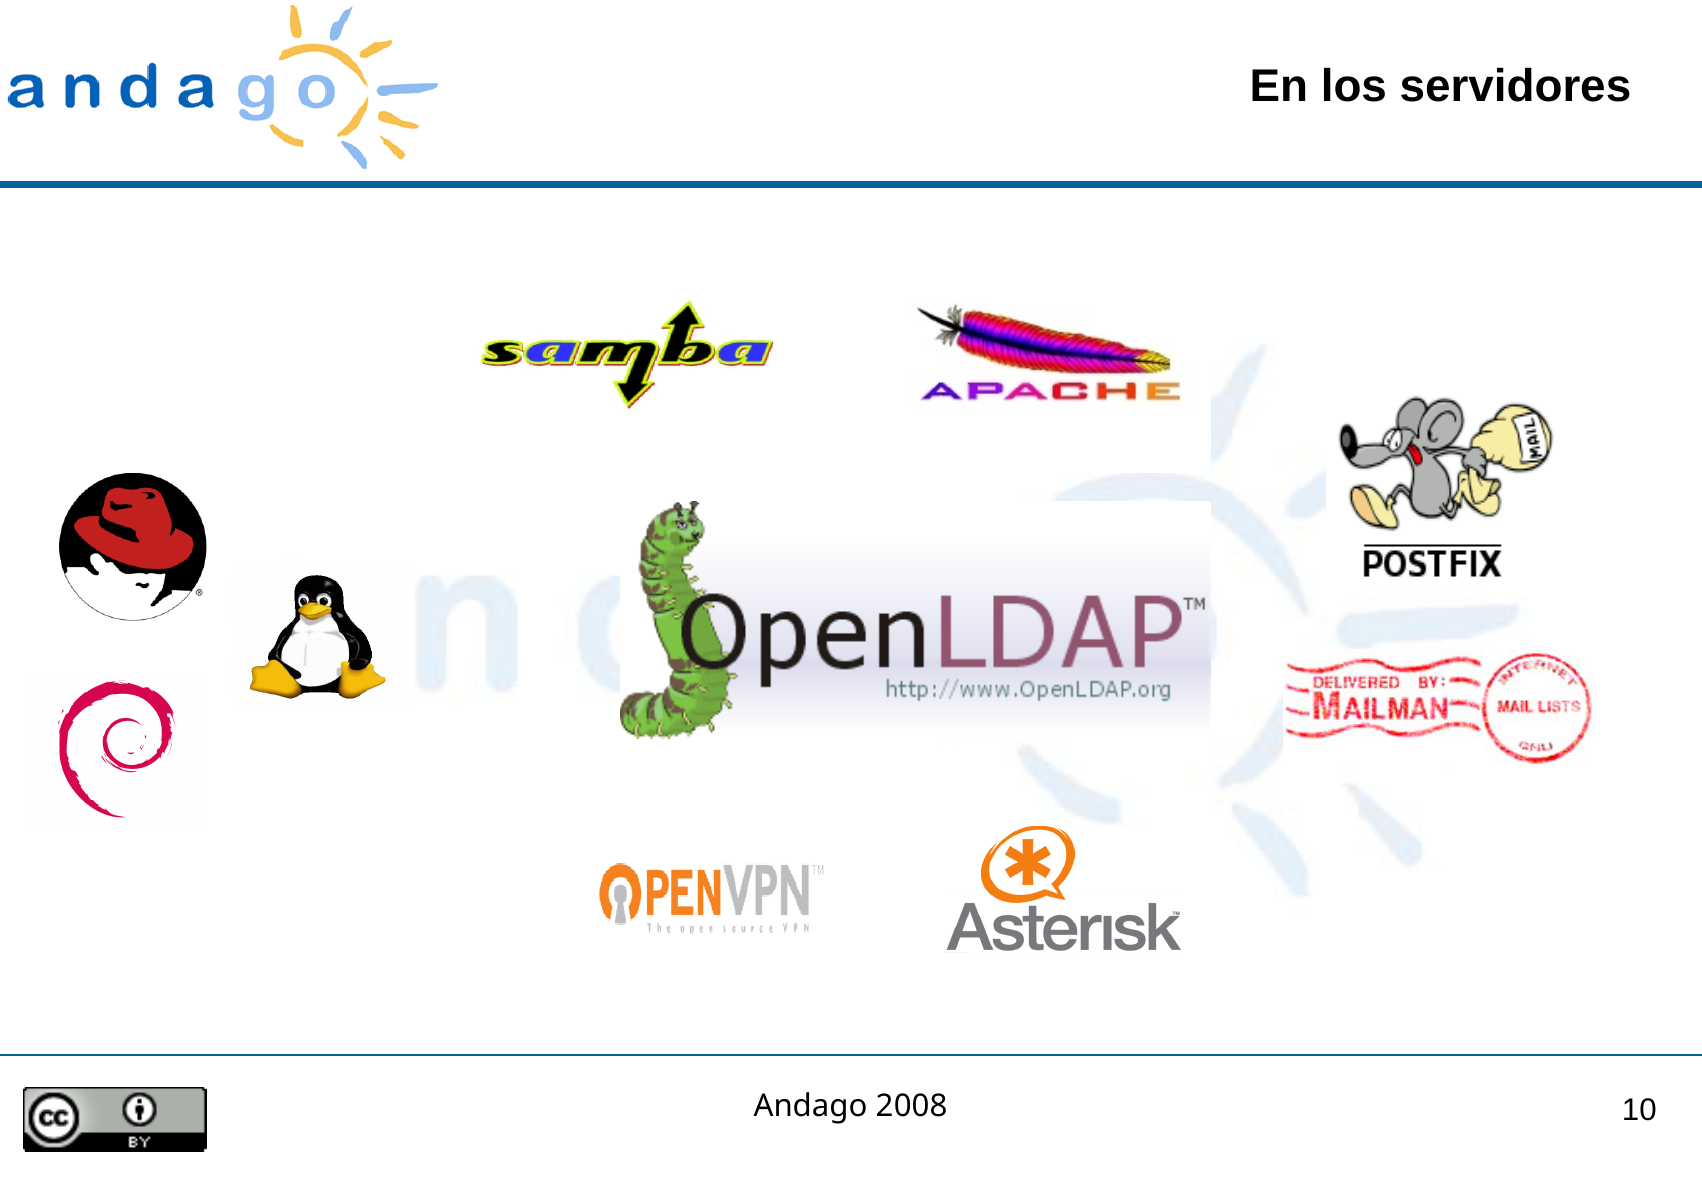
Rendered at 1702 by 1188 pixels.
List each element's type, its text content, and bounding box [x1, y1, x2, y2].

picture [29, 679, 207, 827]
picture [224, 236, 1595, 953]
title En los servidores [255, 0, 1702, 181]
picture [23, 1087, 207, 1152]
picture [0, 0, 255, 175]
picture [59, 472, 207, 621]
